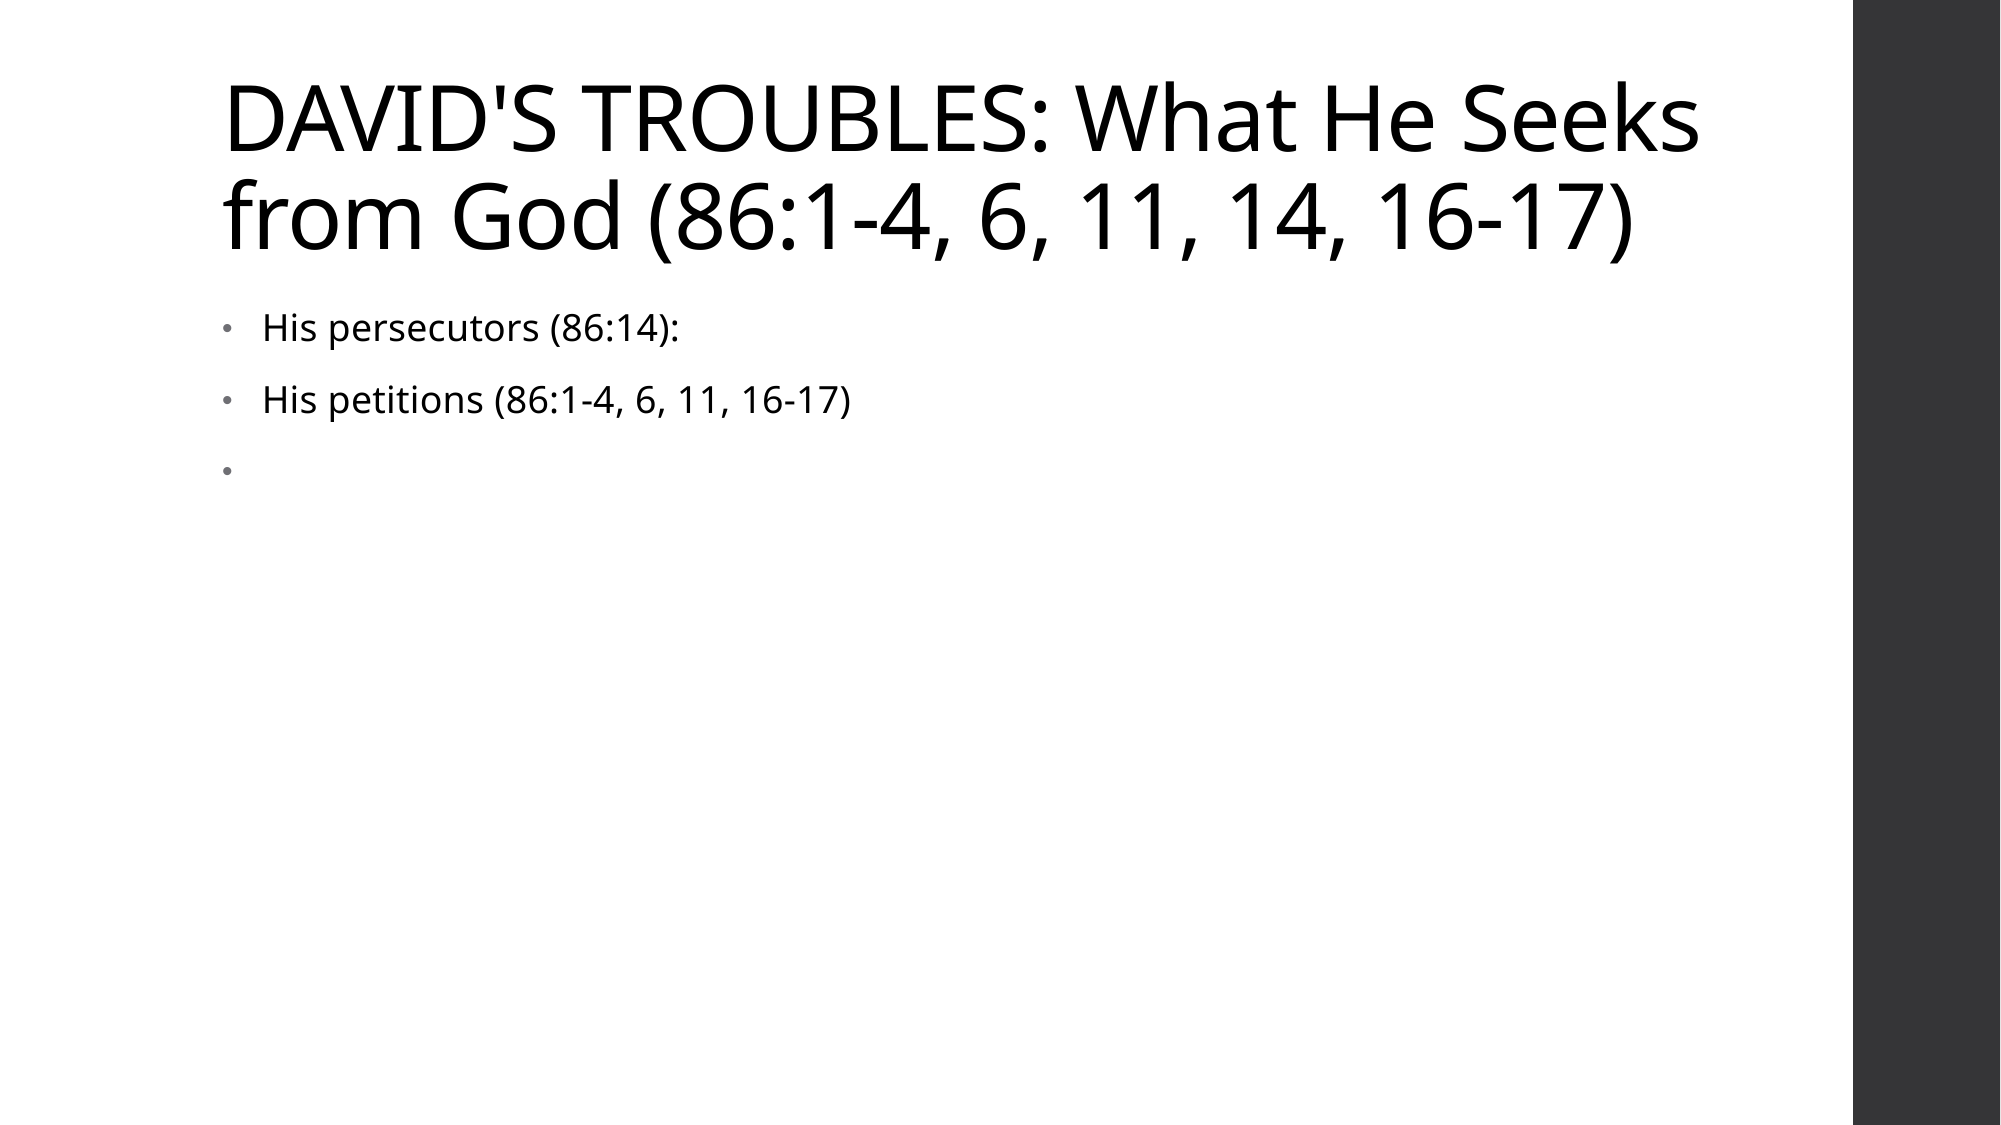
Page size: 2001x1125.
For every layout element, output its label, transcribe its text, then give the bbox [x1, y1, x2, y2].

title DAVID'S TROUBLES: What He Seeks from God (86:1-4, 6, 11, 14, 16-17) [206, 60, 1797, 278]
list His persecutors (86:14): His petitions (86:1-4, 6, 11, 16-17) [206, 299, 1617, 1014]
